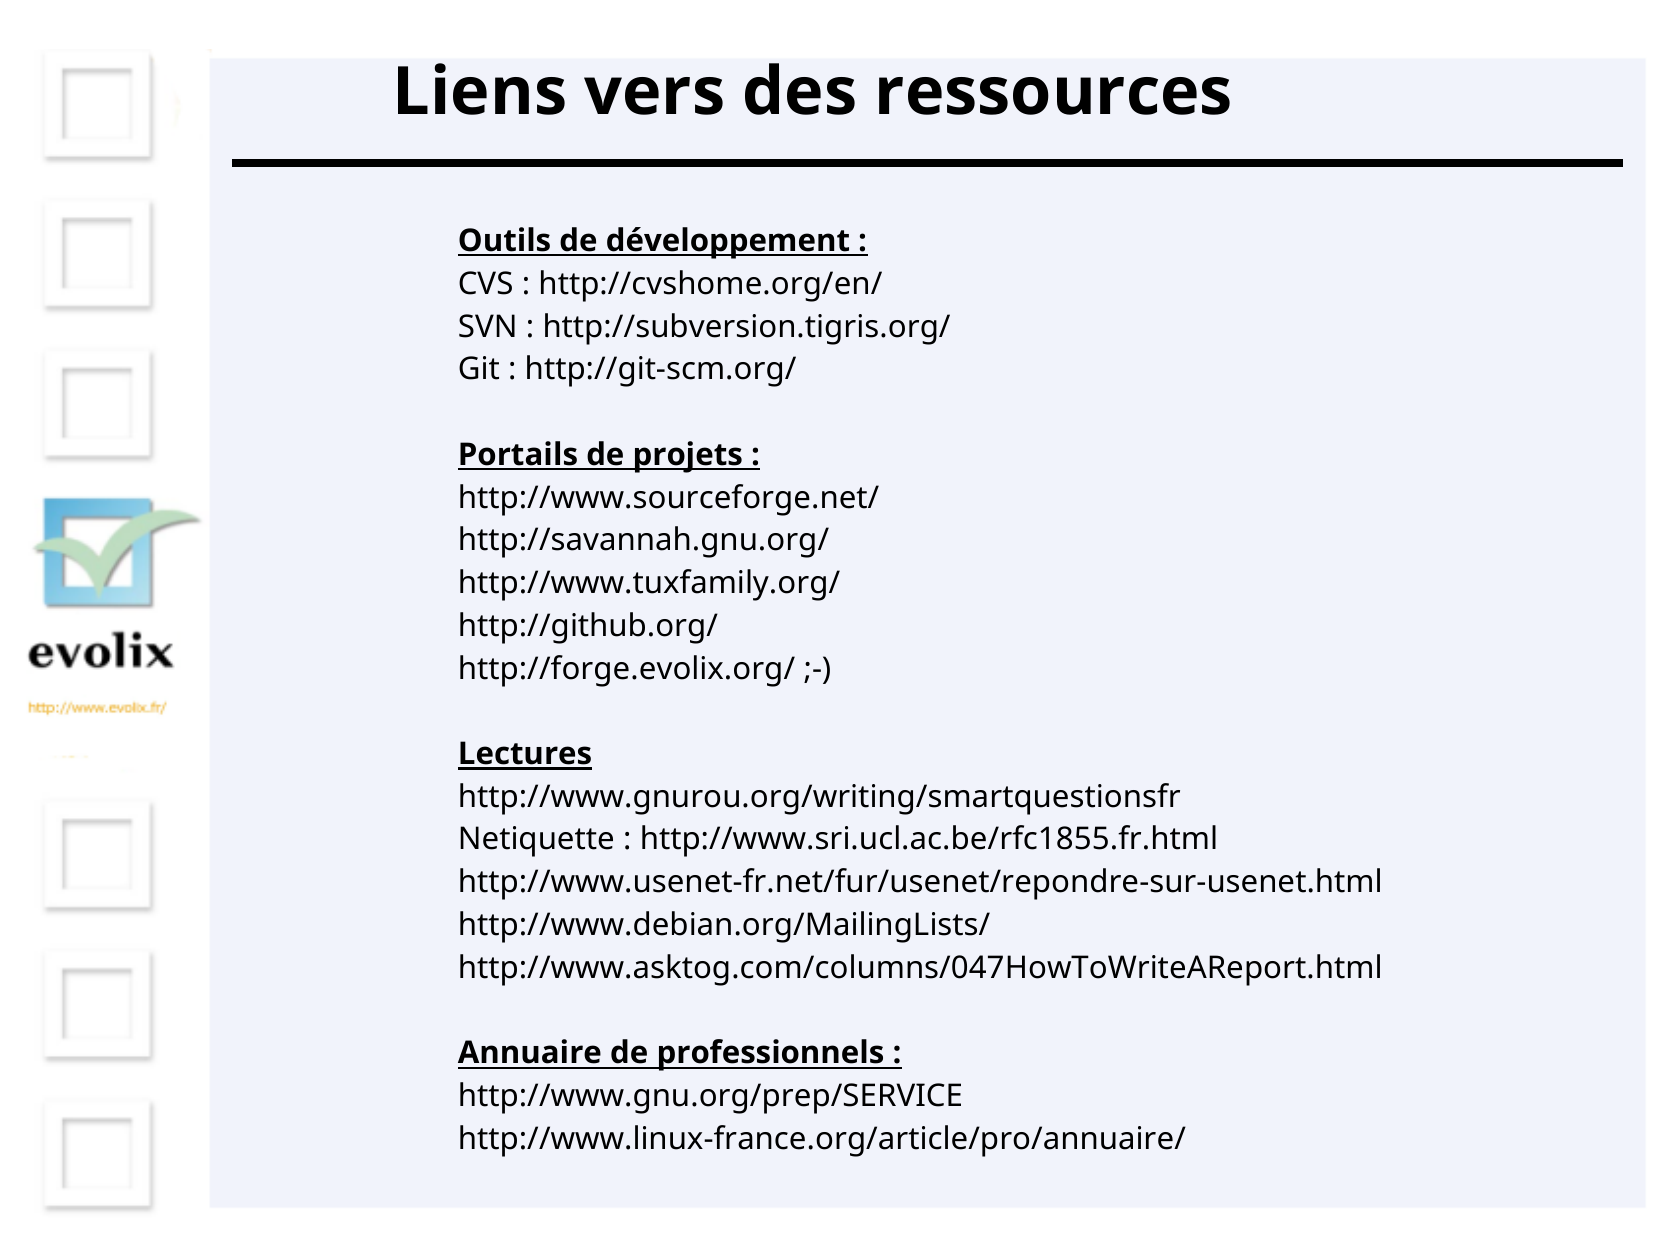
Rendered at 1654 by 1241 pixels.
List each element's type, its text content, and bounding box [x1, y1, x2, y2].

text_box Outils de développement : CVS : http://cvshome.org/en/ SVN : http://subversion.tigris.org/ Git : http://git-scm.org/ Portails de projets : http://www.sourceforge.net/ http://savannah.gnu.org/ http://www.tuxfamily.org/ http://github.org/ http://forge.evolix.org/ ;-) Lectures http://www.gnurou.org/writing/smartquestionsfr Netiquette : http://www.sri.ucl.ac.be/rfc1855.fr.html http://www.usenet-fr.net/fur/usenet/repondre-sur-usenet.html http://www.debian.org/MailingLists/ http://www.asktog.com/columns/047HowToWriteAReport.html Annuaire de professionnels : http://www.gnu.org/prep/SERVICE http://www.linux-france.org/article/pro/annuaire/ [457, 172, 1385, 1204]
title Liens vers des ressources [22, 27, 1604, 151]
picture [0, 49, 1654, 1218]
